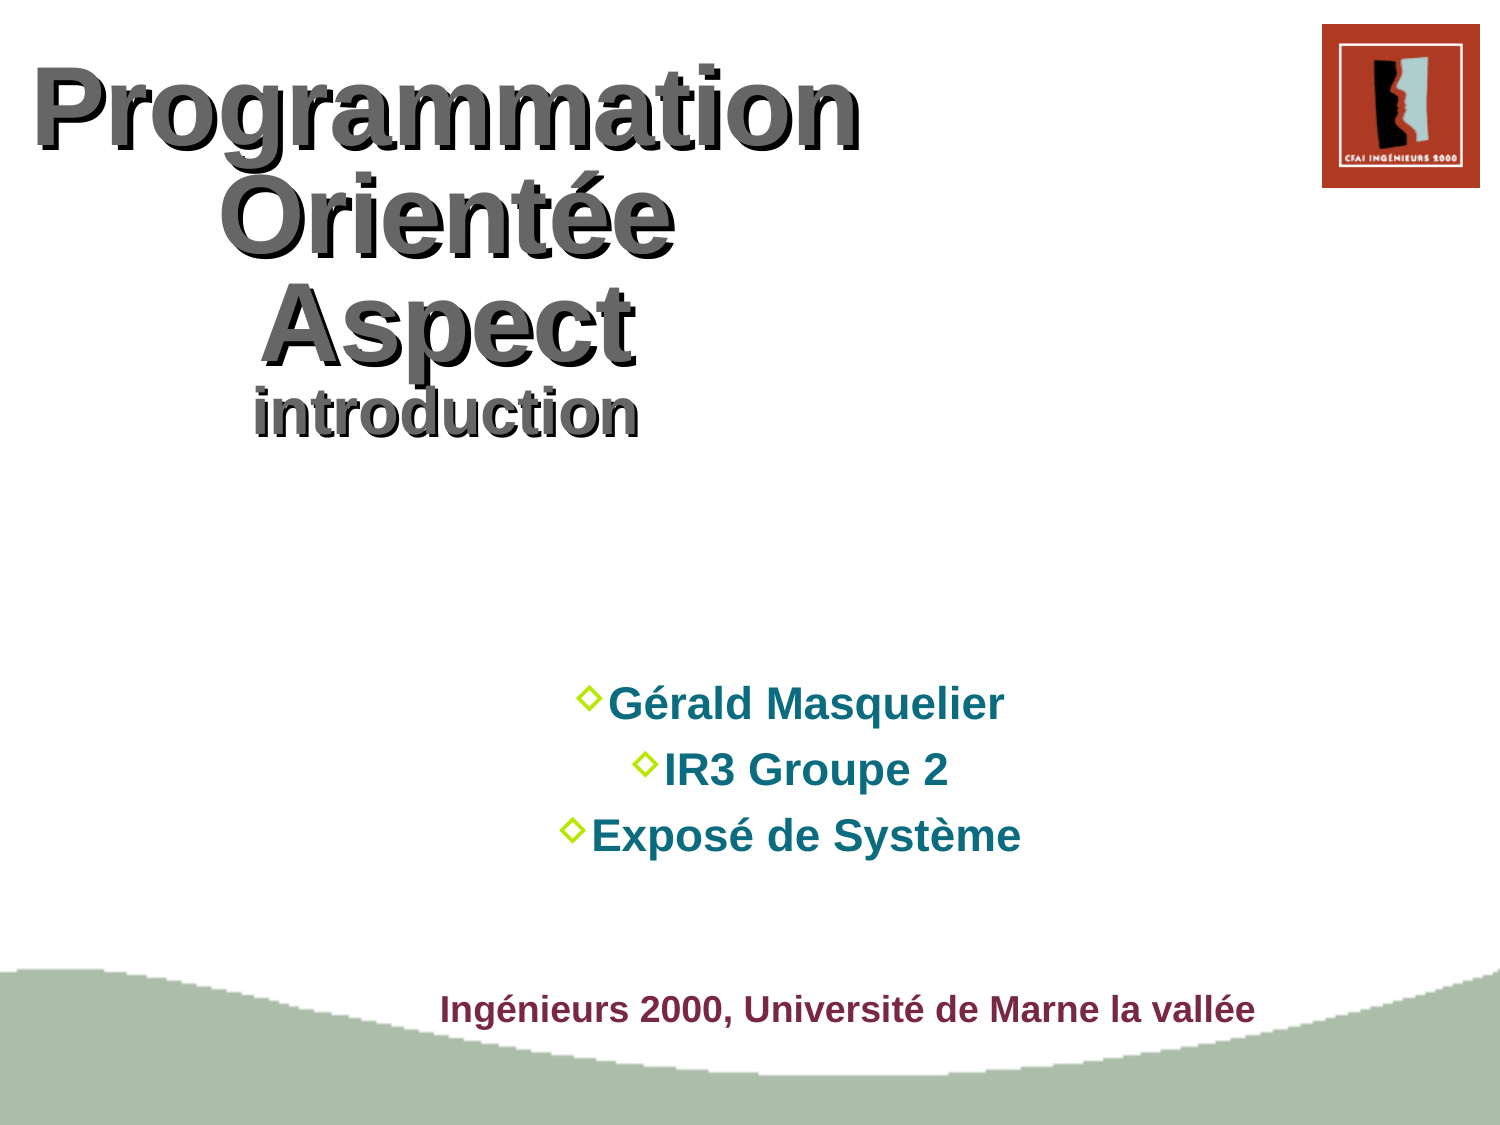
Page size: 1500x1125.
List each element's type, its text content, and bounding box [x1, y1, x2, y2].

picture [1322, 24, 1480, 188]
title Programmation Orientée Aspect introduction [15, 51, 886, 473]
subtitle Gérald Masquelier IR3 Groupe 2 Exposé de Système [147, 413, 1429, 1123]
picture [0, 887, 1500, 1125]
